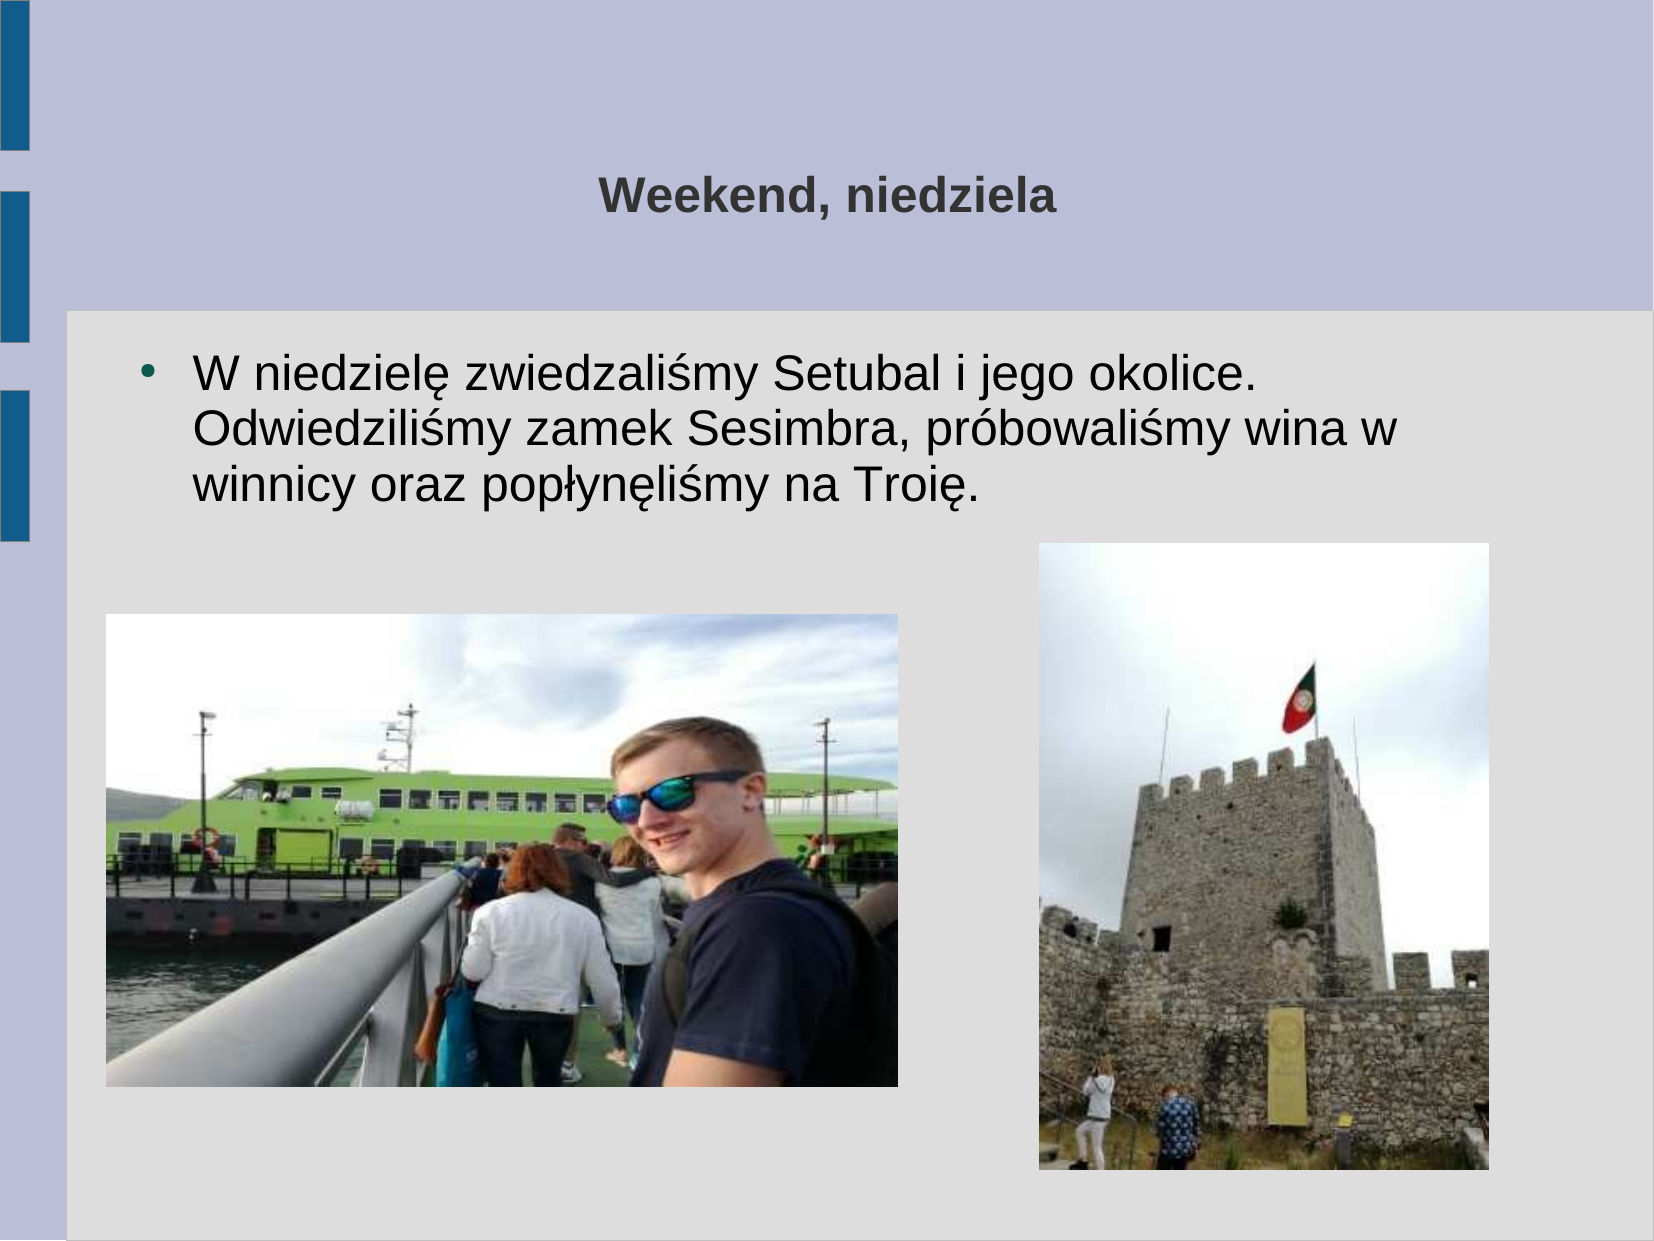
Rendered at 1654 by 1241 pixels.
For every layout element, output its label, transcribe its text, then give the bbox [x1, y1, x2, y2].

picture [106, 614, 898, 1087]
list W niedzielę zwiedzaliśmy Setubal i jego okolice. Odwiedziliśmy zamek Sesimbra, próbowaliśmy wina w winnicy oraz popłynęliśmy na Troię. [121, 344, 1534, 1127]
title Weekend, niedziela [121, 91, 1534, 299]
picture [1039, 543, 1489, 1170]
